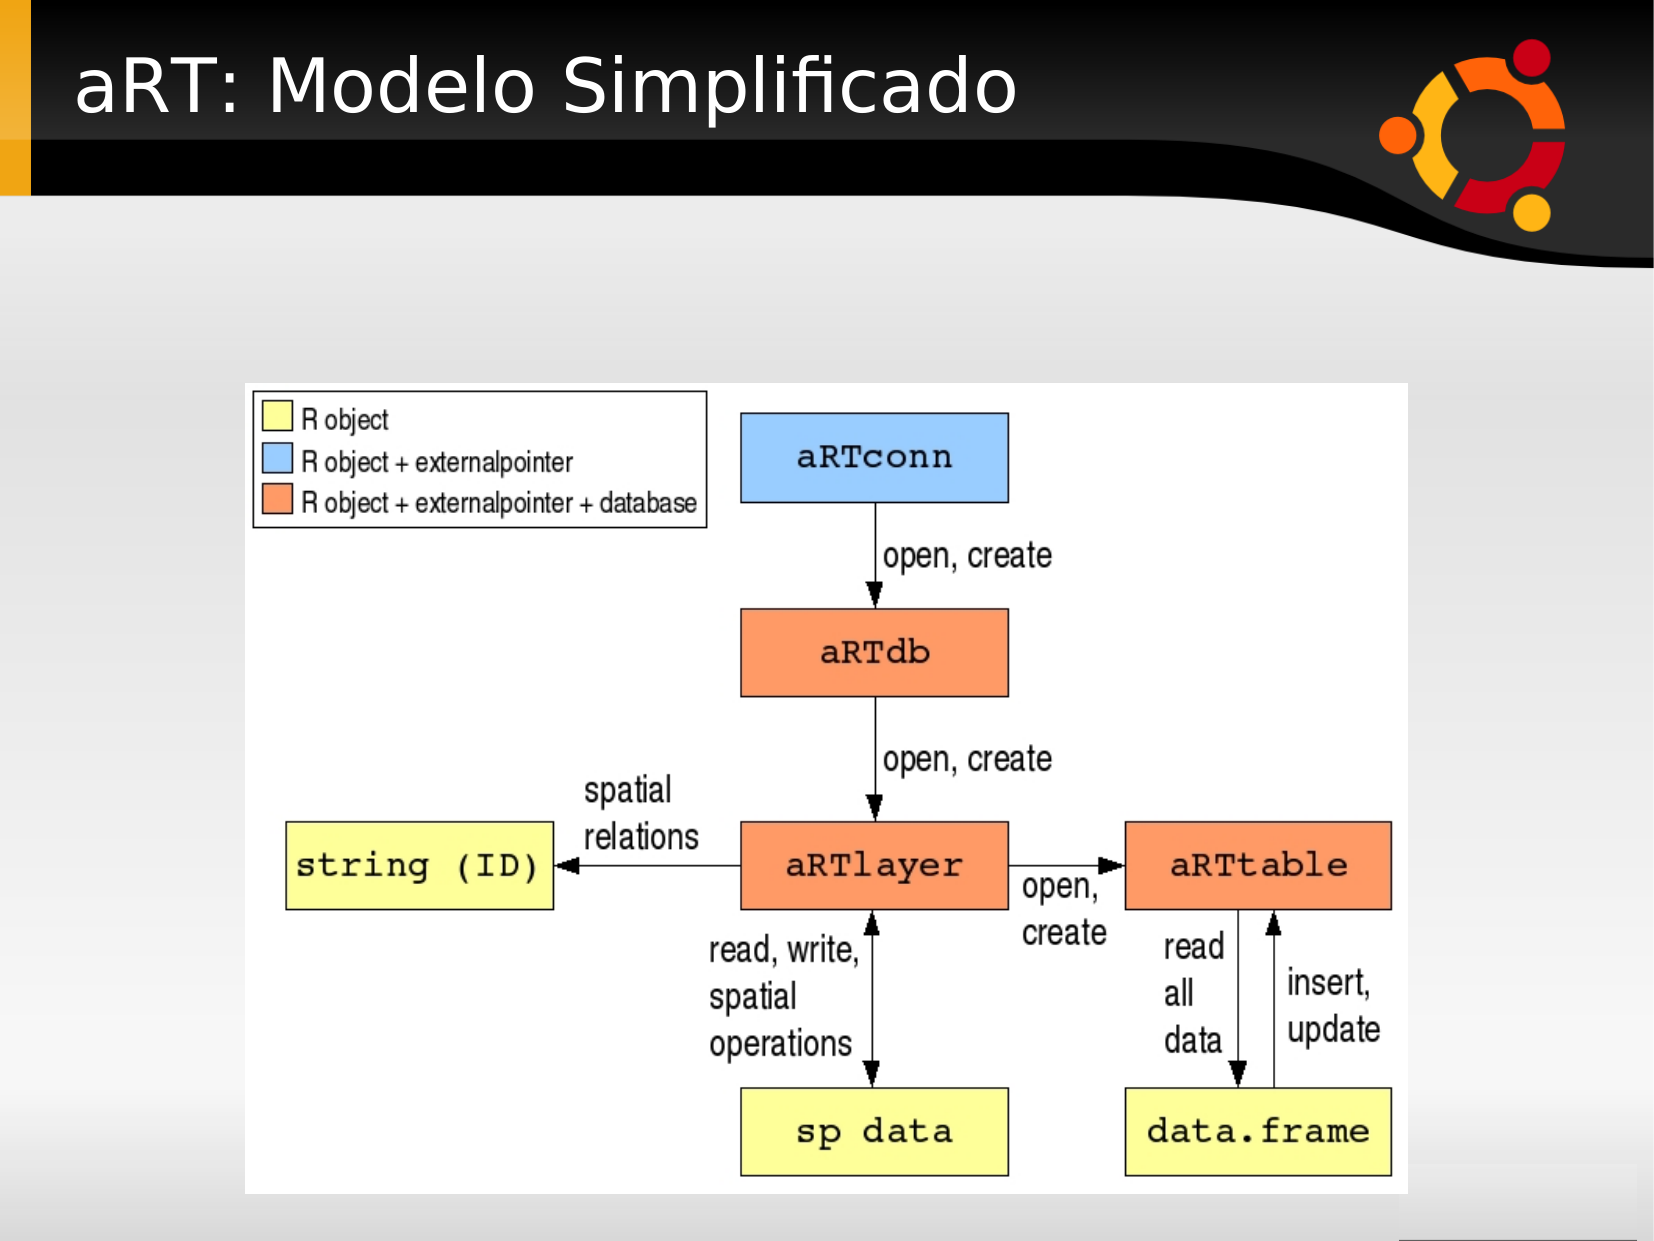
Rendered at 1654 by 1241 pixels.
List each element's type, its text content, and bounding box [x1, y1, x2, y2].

picture [0, 0, 1654, 1241]
text_box aRT: Modelo Simplificado [59, 35, 1270, 138]
